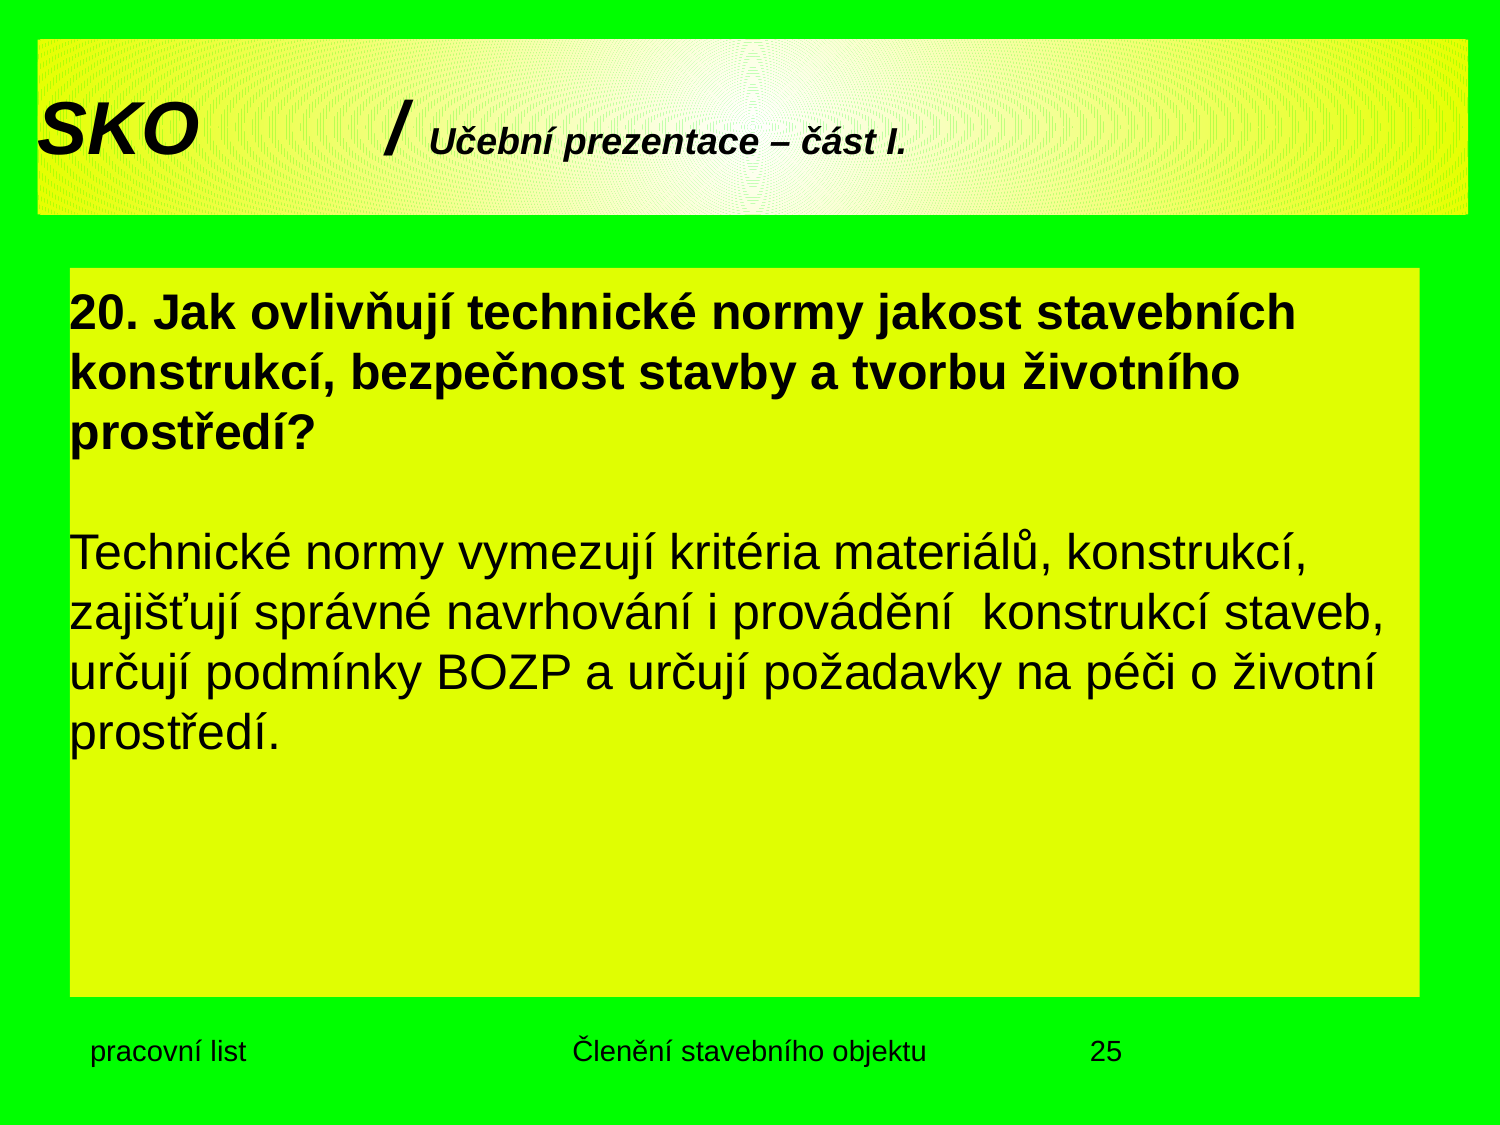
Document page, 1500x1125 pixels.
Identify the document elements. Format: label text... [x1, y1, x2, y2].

text_box pracovní list [75, 1024, 426, 1103]
text_box [1074, 1024, 1426, 1103]
text_box 20. Jak ovlivňují technické normy jakost stavebních konstrukcí, bezpečnost stavby a tvorbu životního prostředí? Technické normy vymezují kritéria materiálů, konstrukcí, zajišťují správné navrhování i provádění konstrukcí staveb, určují podmínky BOZP a určují požadavky na péči o životní prostředí. [69, 267, 1420, 997]
text_box SKO / Učební prezentace – část I. [38, 40, 1468, 214]
text_box Členění stavebního objektu [512, 1024, 988, 1103]
